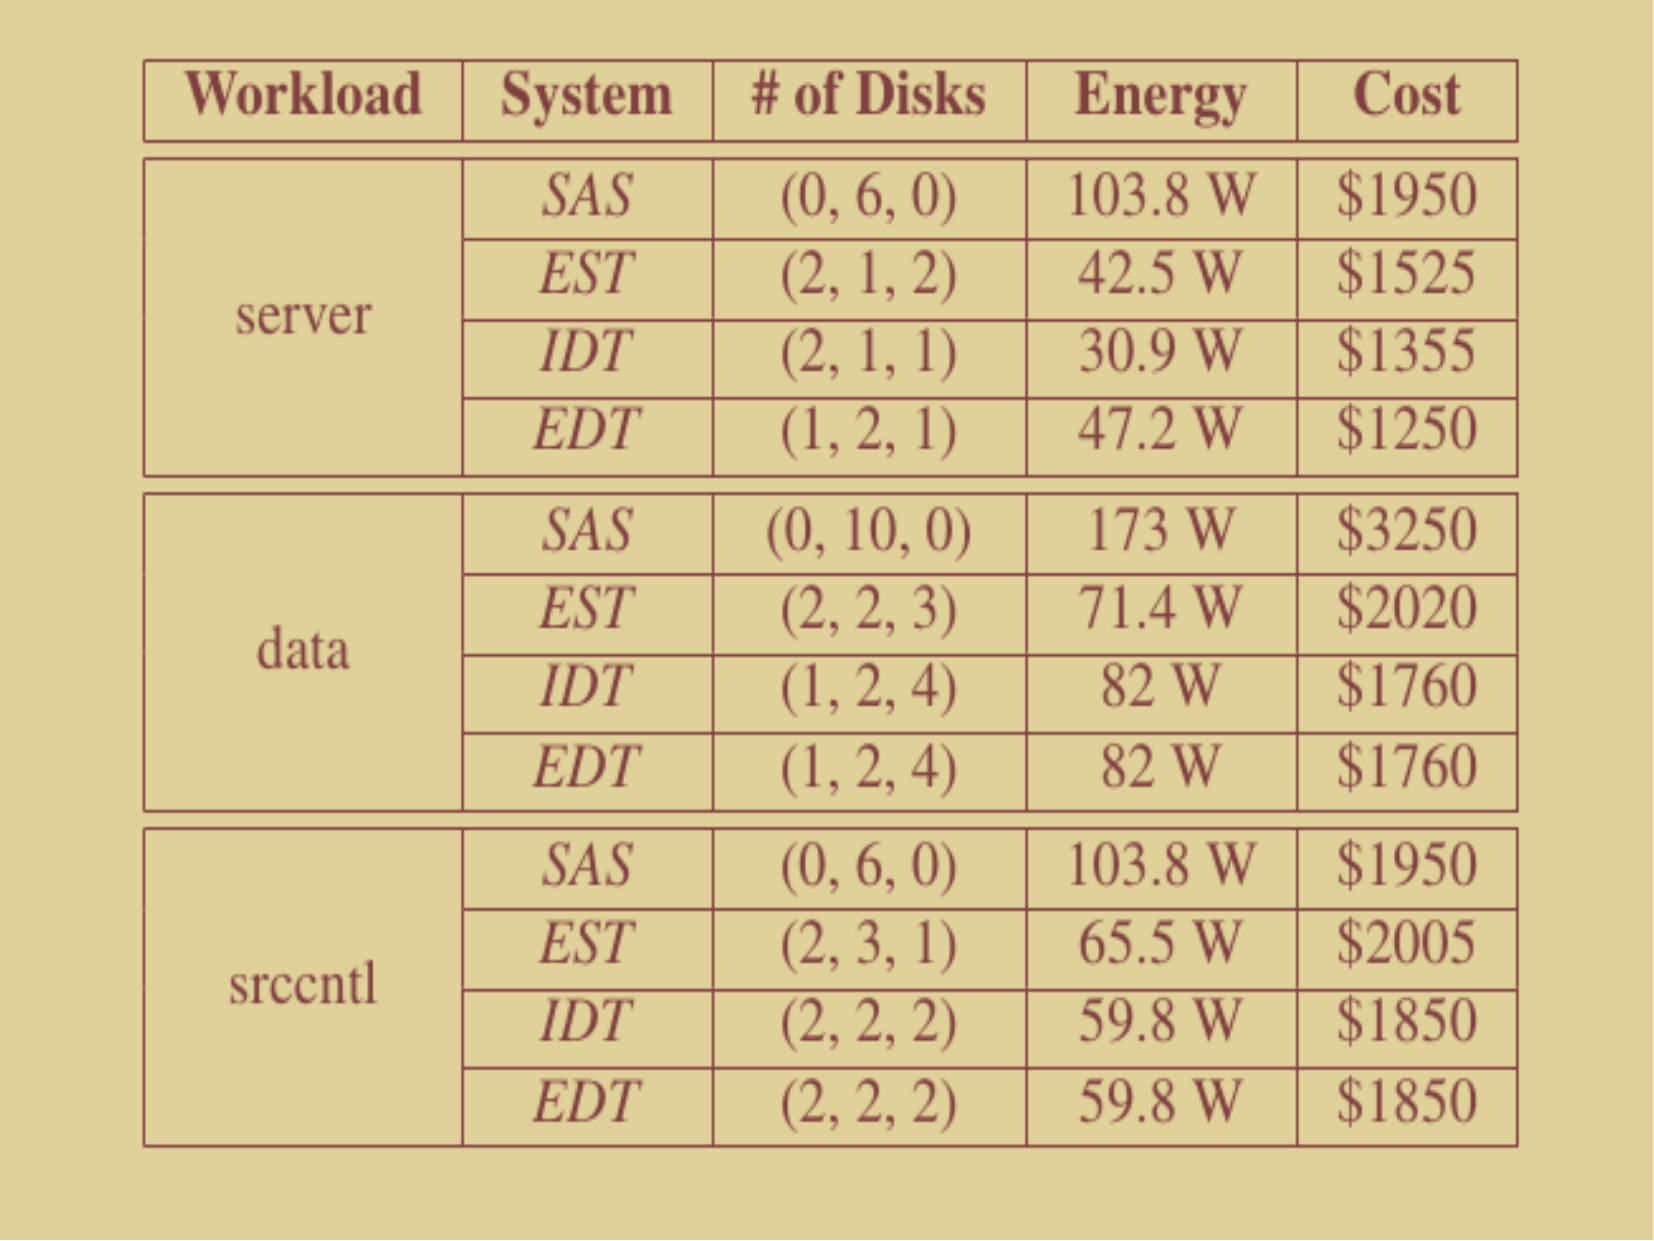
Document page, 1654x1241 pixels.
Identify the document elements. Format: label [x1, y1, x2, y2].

picture [103, 37, 1576, 1163]
